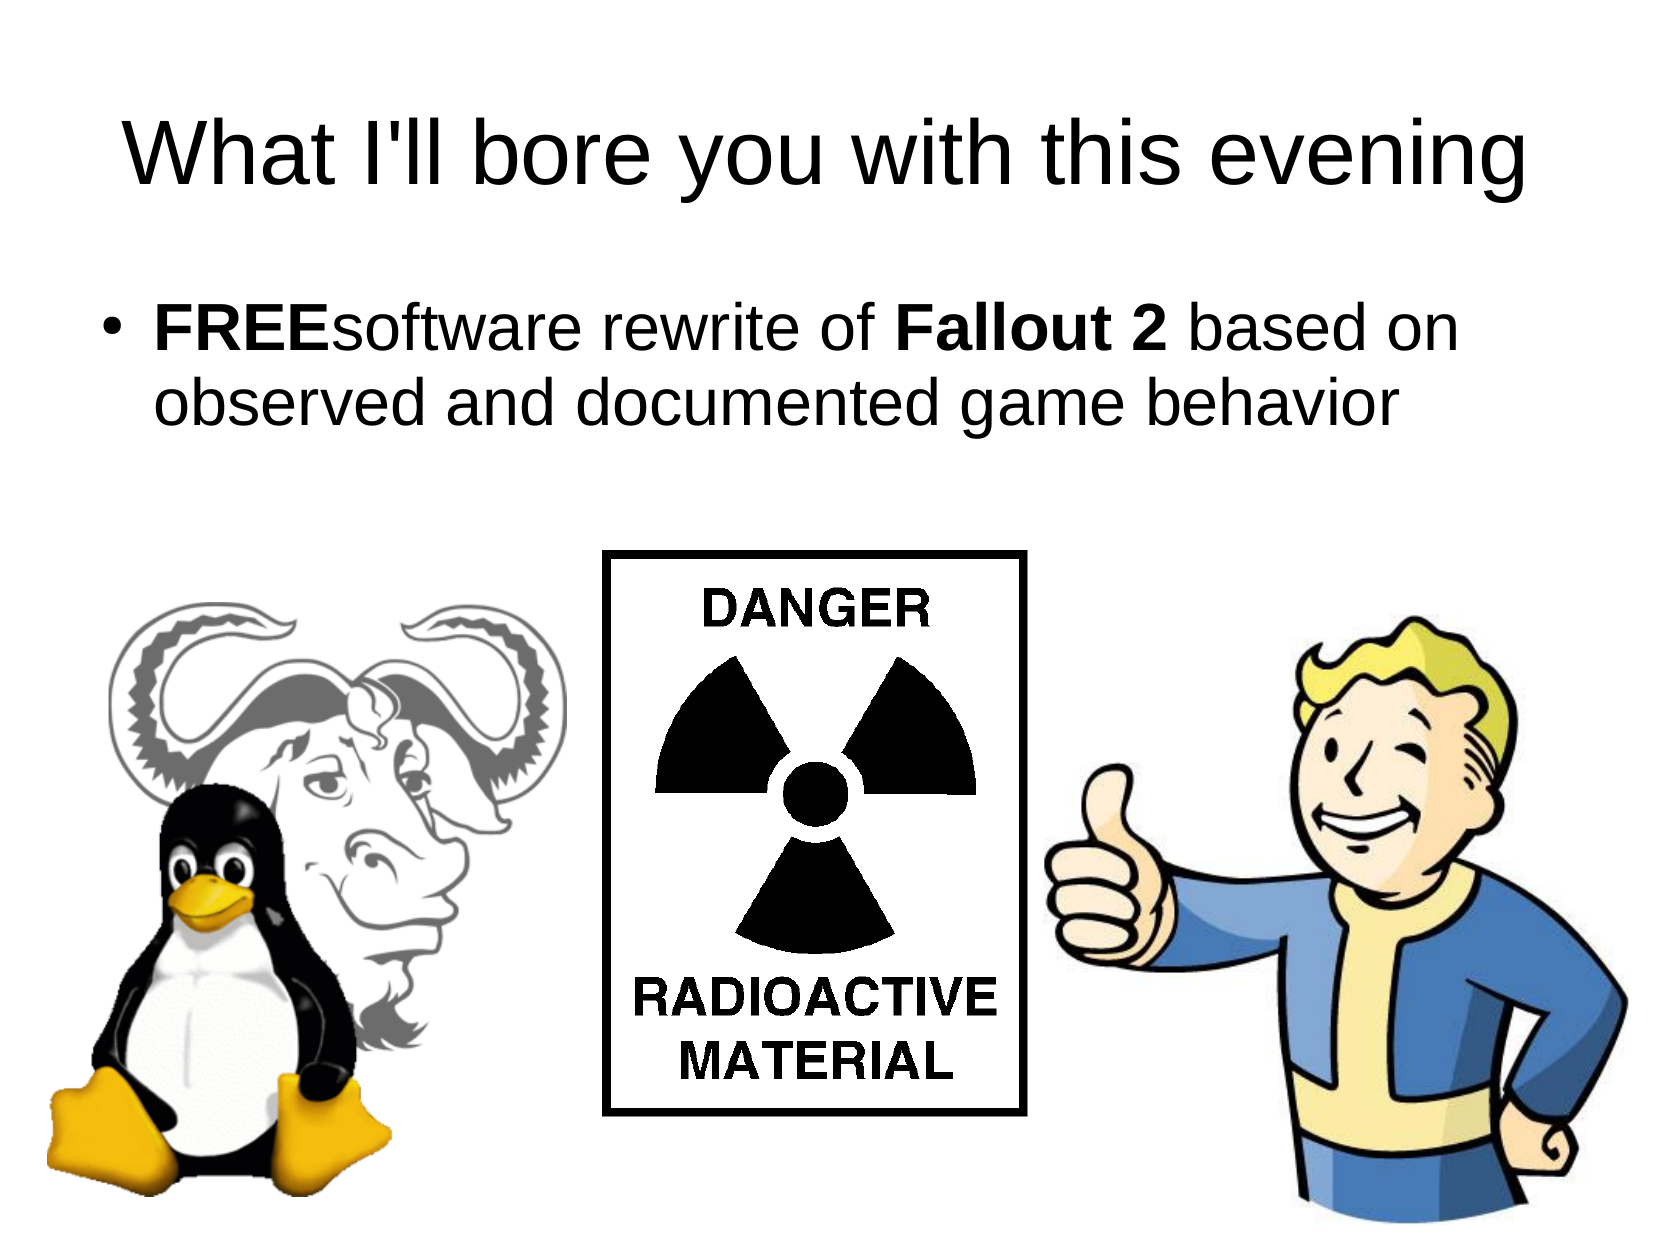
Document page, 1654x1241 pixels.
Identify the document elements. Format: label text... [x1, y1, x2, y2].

title What I'll bore you with this evening [82, 49, 1571, 257]
picture [1043, 614, 1630, 1225]
picture [602, 549, 1028, 1117]
picture [47, 602, 567, 1197]
list FREEsoftware rewrite of Fallout 2 based on observed and documented game behavior [82, 290, 1571, 1010]
